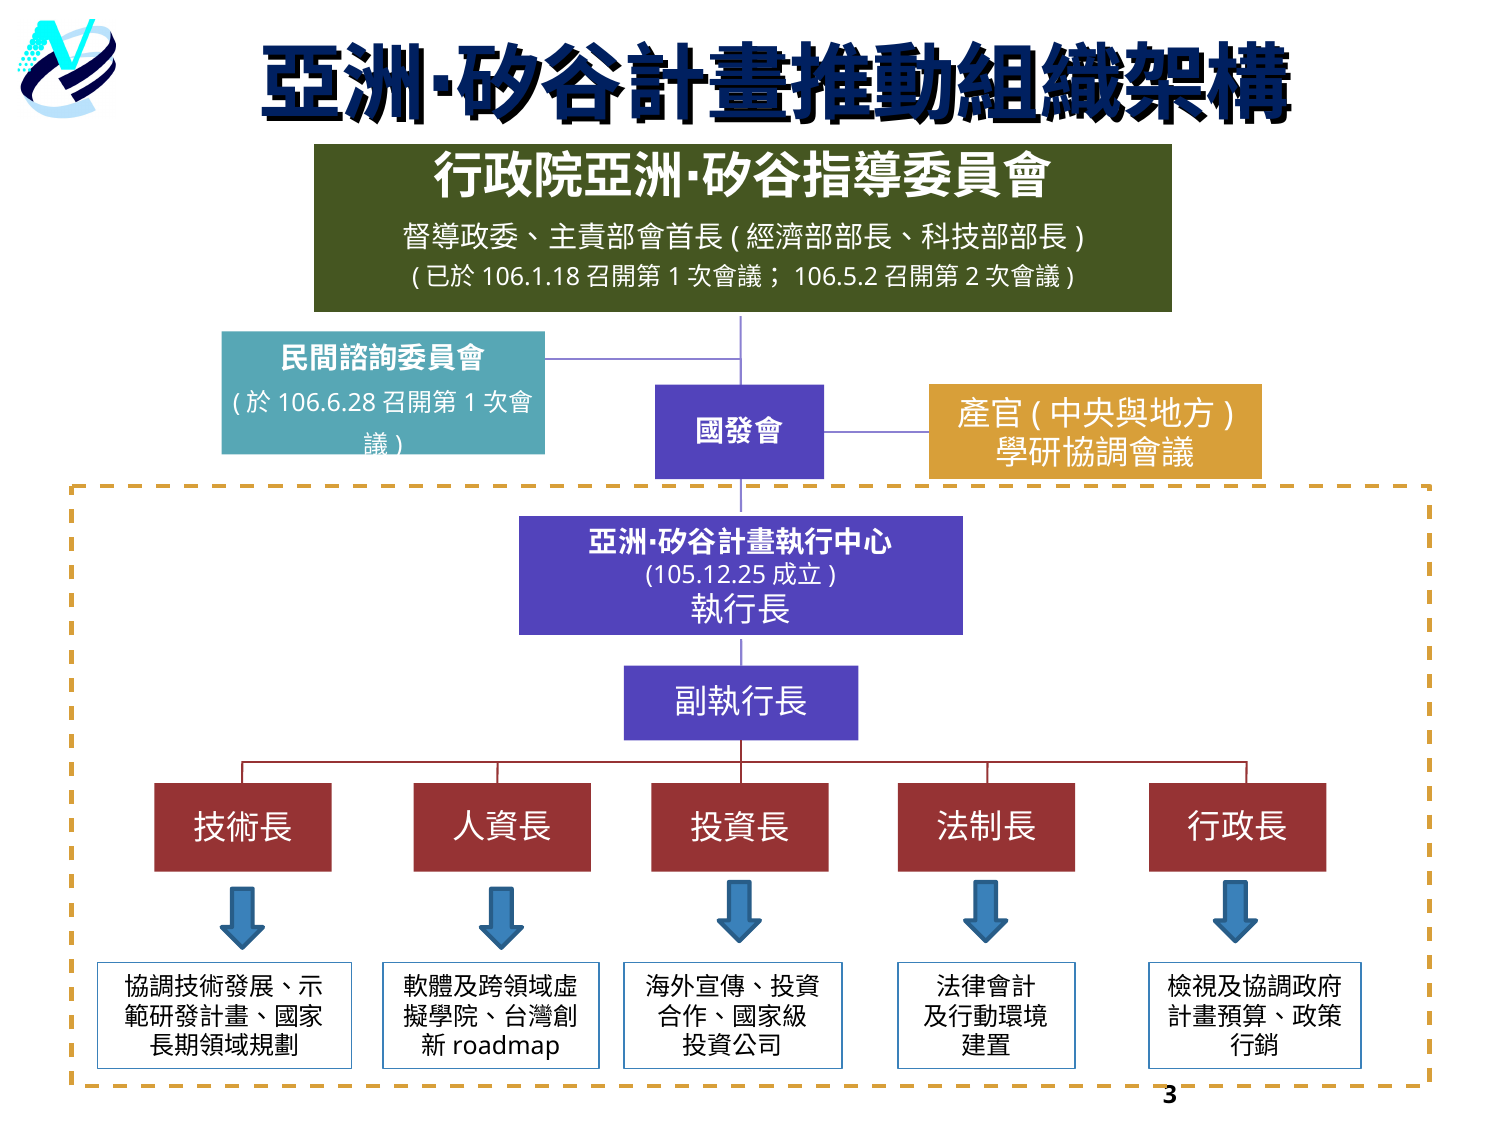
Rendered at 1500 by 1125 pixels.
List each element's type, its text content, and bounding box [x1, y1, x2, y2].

text_box 人資長 [413, 783, 591, 872]
text_box [221, 888, 264, 948]
text_box 民間諮詢委員會 (於106.6.28召開第1次會議) [221, 331, 545, 455]
text_box 軟體及跨領域虛擬學院、台灣創新roadmap [383, 962, 600, 1069]
text_box 國發會 [655, 384, 825, 480]
text_box 技術長 [154, 783, 332, 872]
text_box [1214, 882, 1257, 942]
text_box 行政長 [1149, 783, 1327, 872]
text_box 協調技術發展、示範研發計畫、國家長期領域規劃 [97, 962, 352, 1069]
text_box 副執行長 [623, 665, 859, 741]
text_box 法制長 [897, 783, 1076, 872]
text_box 投資長 [651, 783, 829, 872]
text_box [718, 881, 760, 942]
text_box 產官(中央與地方) 學研協調會議 [929, 384, 1262, 479]
text_box 海外宣傳、投資合作、國家級 投資公司 [624, 962, 842, 1069]
text_box [965, 881, 1007, 942]
text_box 法律會計 及行動環境建置 [897, 962, 1076, 1069]
text_box 亞洲∙矽谷計畫執行中心 (105.12.25成立) 執行長 [516, 514, 966, 638]
text_box 行政院亞洲∙矽谷指導委員會 督導政委、主責部會首長(經濟部部長、科技部部長) (已於106.1.18召開第1次會議；106.5.2召開第2次會議) [312, 142, 1174, 315]
text_box 亞洲∙矽谷計畫推動組織架構 [97, 21, 1392, 131]
text_box [480, 888, 523, 948]
text_box 2 [1147, 1065, 1498, 1125]
text_box 檢視及協調政府計畫預算、政策行銷 [1149, 962, 1361, 1065]
